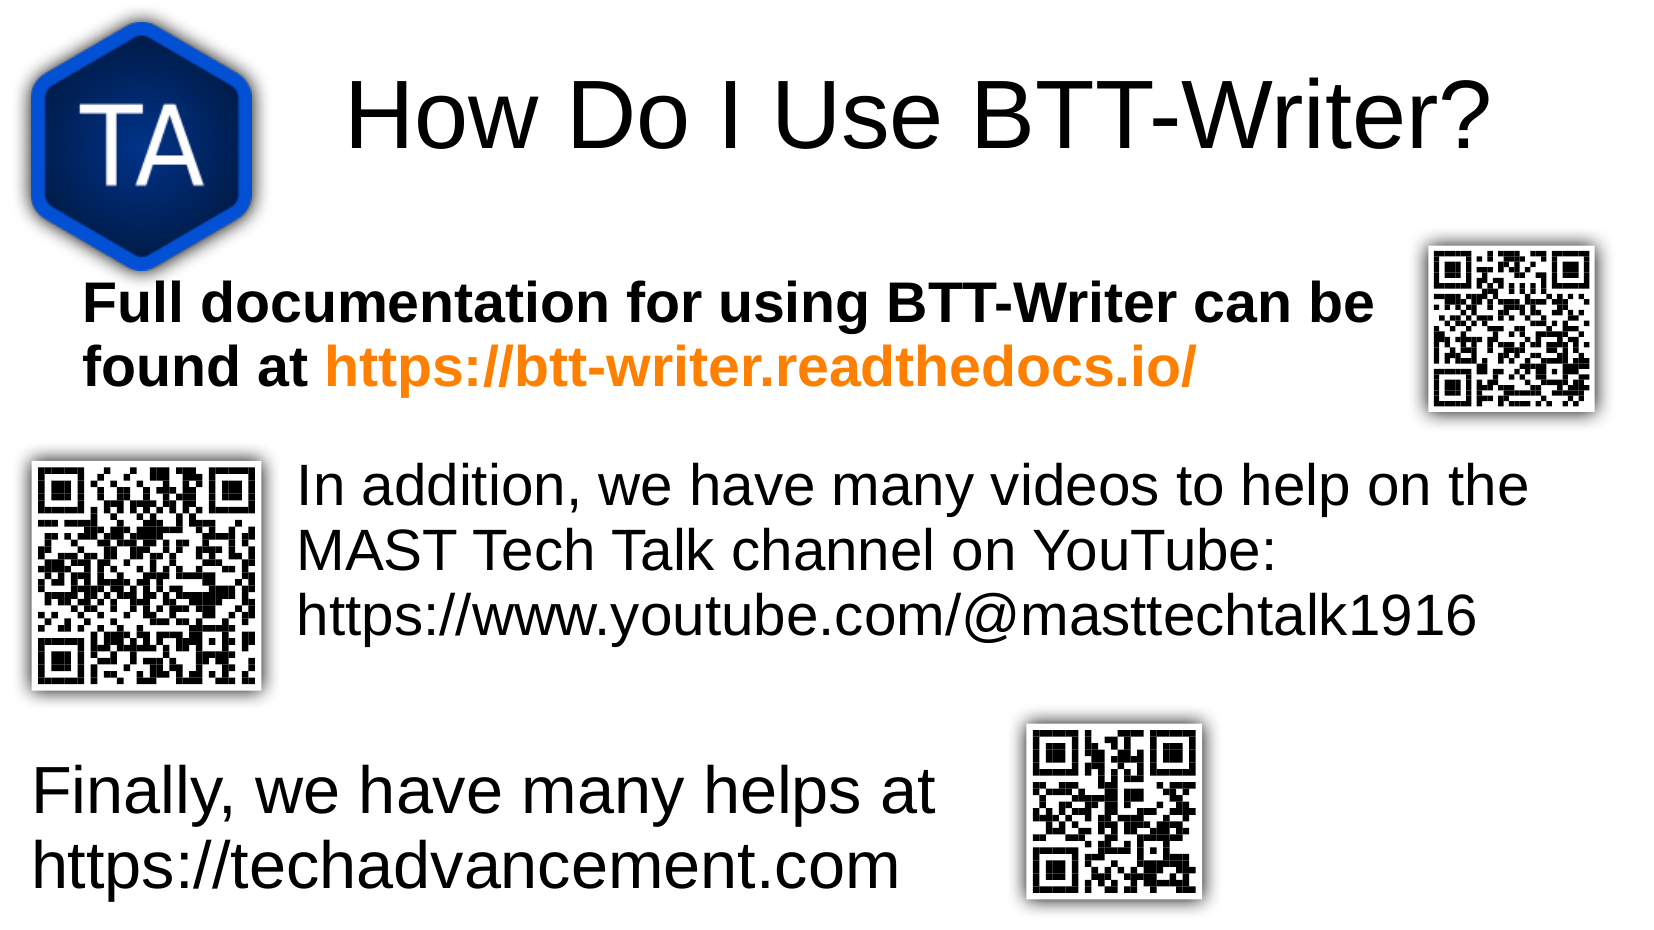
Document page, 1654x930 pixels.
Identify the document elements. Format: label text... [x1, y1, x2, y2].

title How Do I Use BTT-Writer? [268, 37, 1571, 193]
list Full documentation for using BTT-Writer can be found at https://btt-writer.readthedocs.io/ [82, 270, 1412, 441]
picture [1425, 242, 1598, 415]
picture [1023, 720, 1206, 903]
text_box In addition, we have many videos to help on the MAST Tech Talk channel on YouTube: https://www.youtube.com/@masttechtalk1916 [282, 445, 1637, 689]
picture [28, 457, 265, 695]
picture [31, 22, 252, 271]
text_box Finally, we have many helps at https://techadvancement.com [16, 746, 973, 930]
